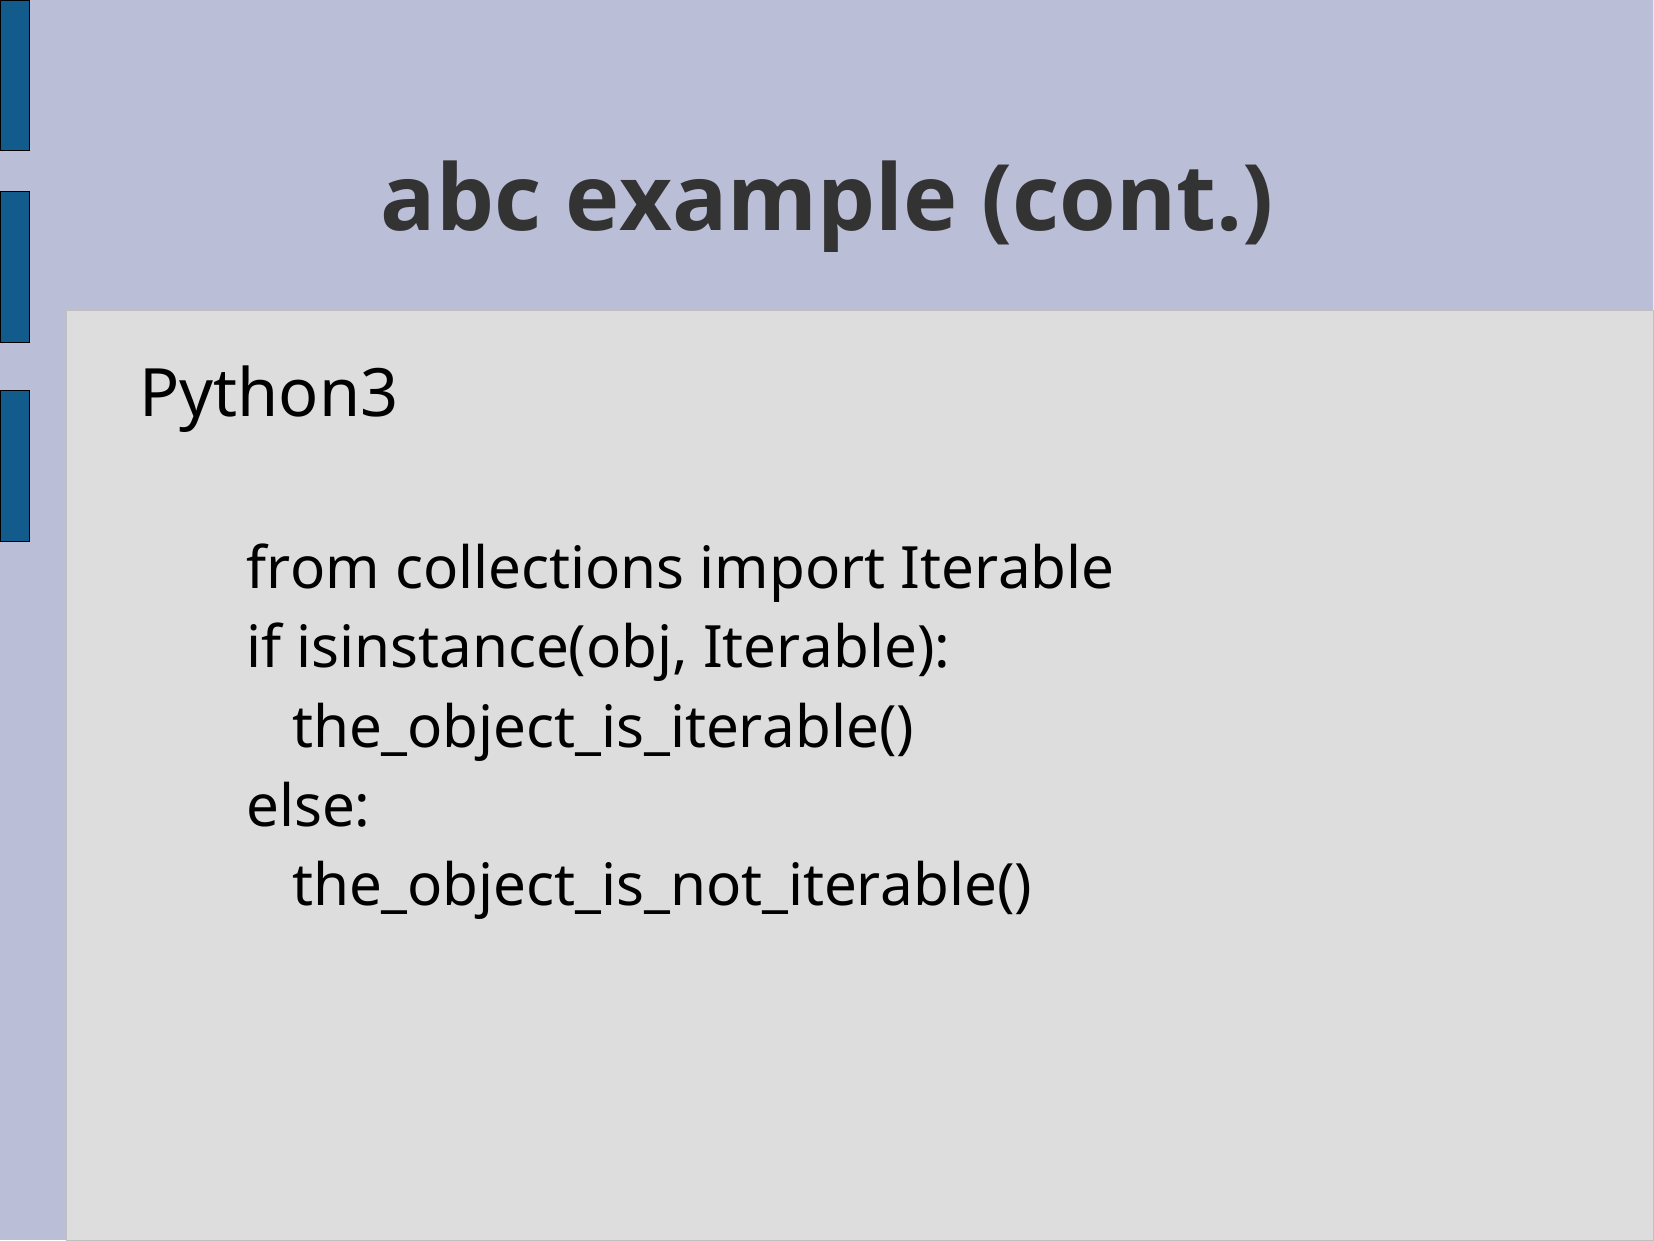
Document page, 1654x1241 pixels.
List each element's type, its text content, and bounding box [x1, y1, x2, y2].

list Python3 from collections import Iterable if isinstance(obj, Iterable): the_object_is_iterable() else: the_object_is_not_iterable() [121, 344, 1534, 1112]
title abc example (cont.) [121, 98, 1534, 291]
